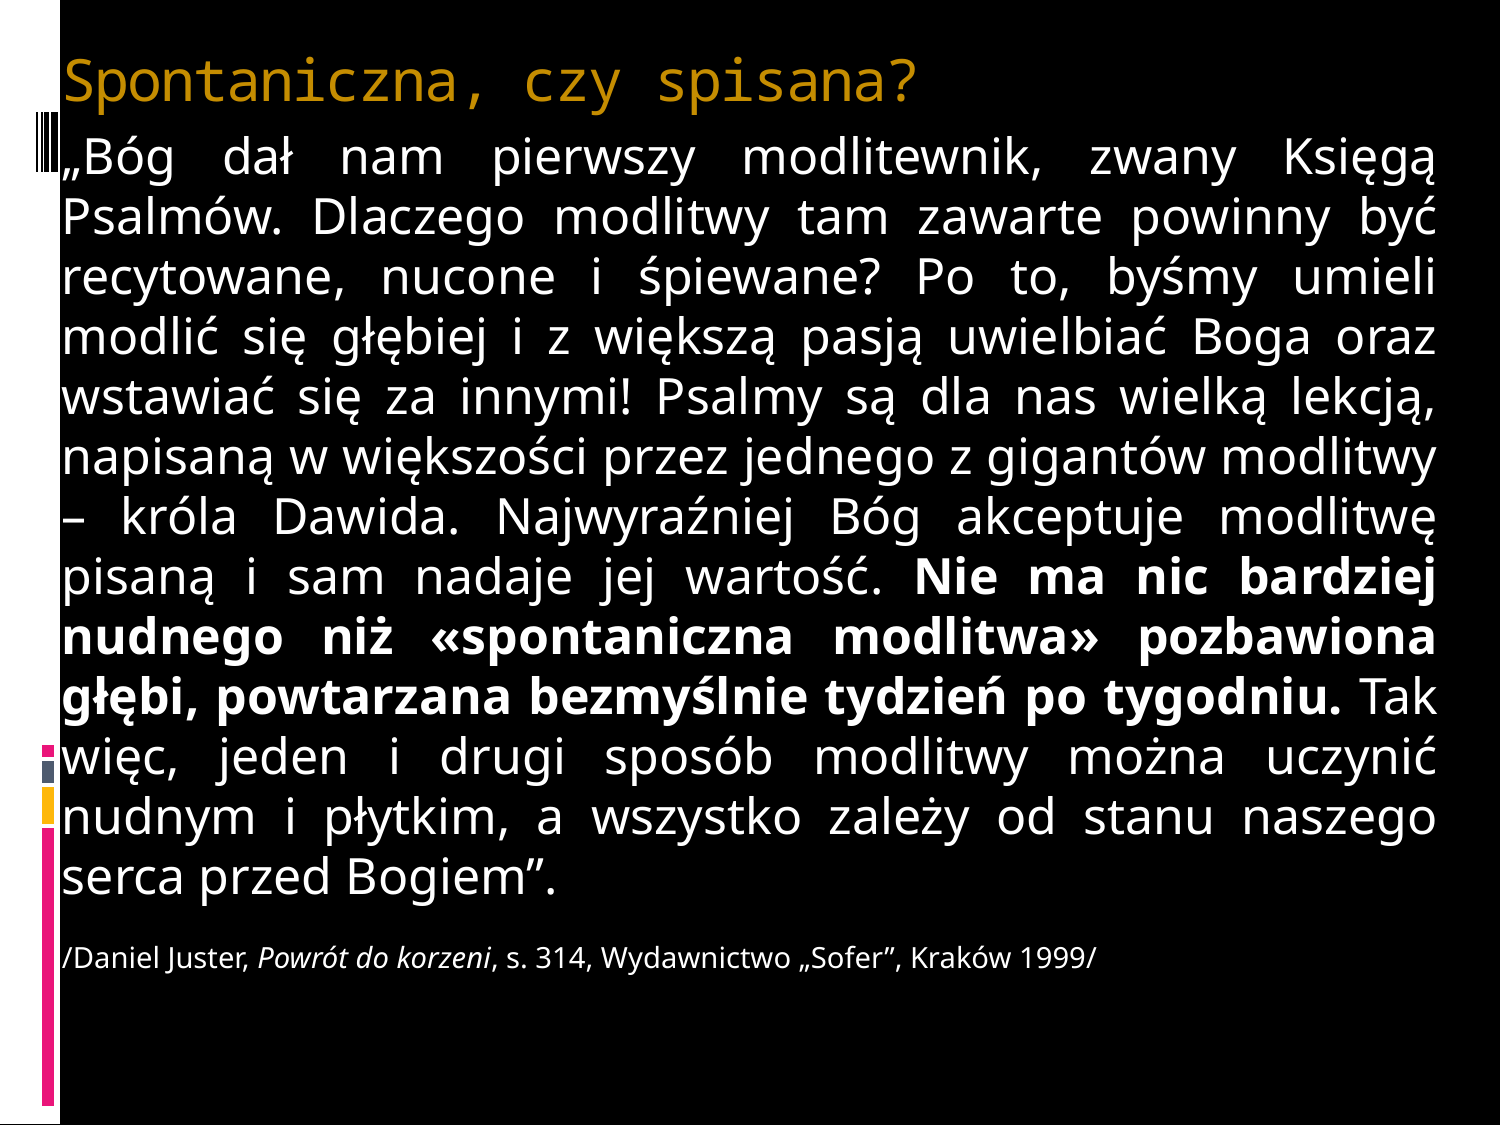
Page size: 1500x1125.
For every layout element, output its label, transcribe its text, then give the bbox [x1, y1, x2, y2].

title Spontaniczna, czy spisana? [46, 35, 1442, 117]
text_box „Bóg dał nam pierwszy modlitewnik, zwany Księgą Psalmów. Dlaczego modlitwy tam zawarte powinny być recytowane, nucone i śpiewane? Po to, byśmy umieli modlić się głębiej i z większą pasją uwielbiać Boga oraz wstawiać się za innymi! Psalmy są dla nas wielką lekcją, napisaną w większości przez jednego z gigantów modlitwy – króla Dawida. Najwyraźniej Bóg akceptuje modlitwę pisaną i sam nadaje jej wartość. Nie ma nic bardziej nudnego niż «spontaniczna modlitwa» pozbawiona głębi, powtarzana bezmyślnie tydzień po tygodniu. Tak więc, jeden i drugi sposób modlitwy można uczynić nudnym i płytkim, a wszystko zależy od stanu naszego serca przed Bogiem”. /Daniel Juster, Powrót do korzeni, s. 314, Wydawnictwo „Sofer”, Kraków 1999/ [46, 117, 1454, 1067]
